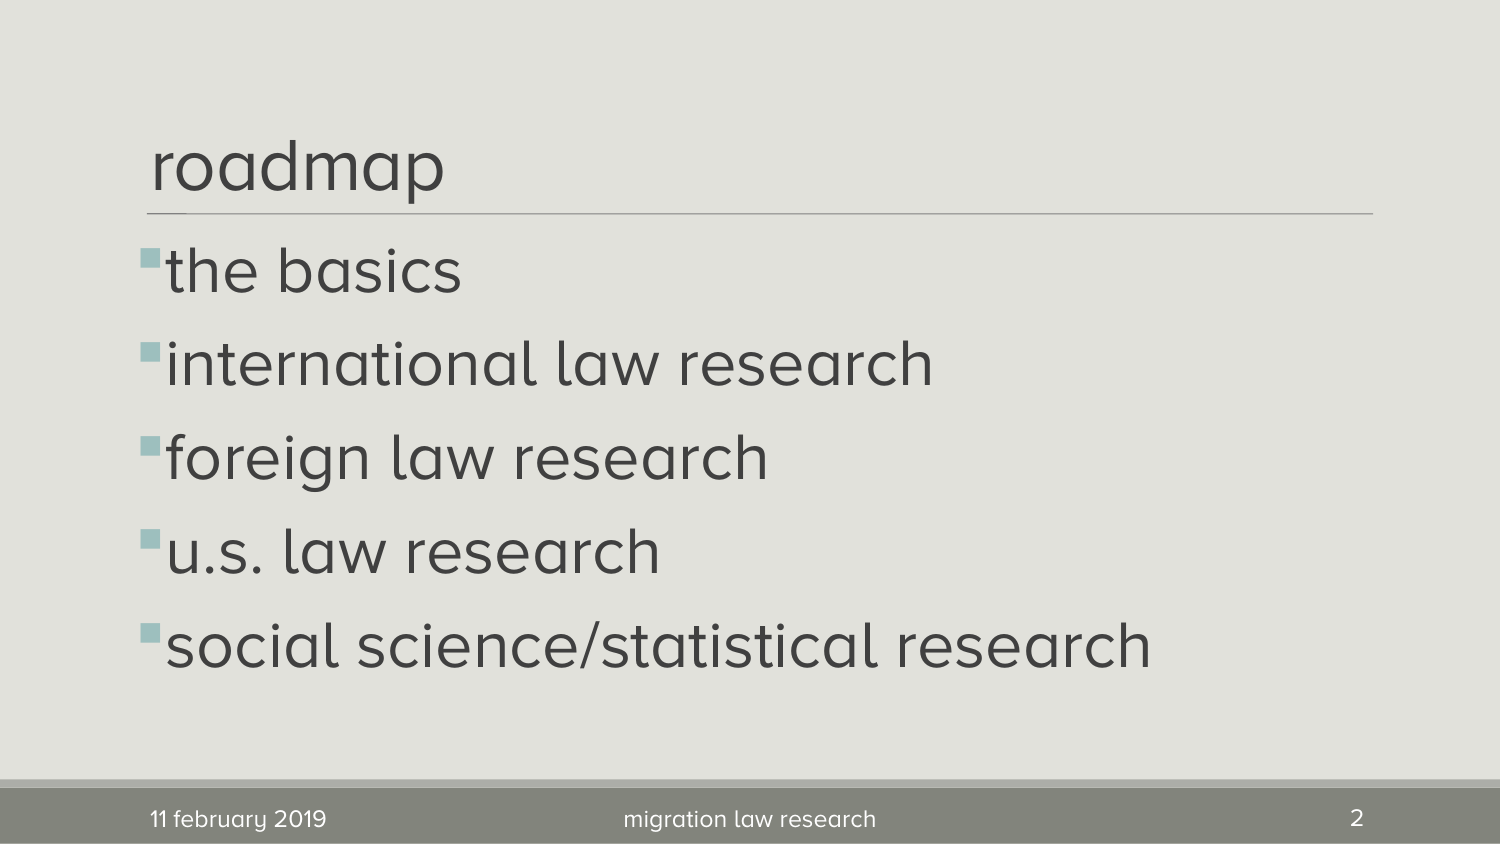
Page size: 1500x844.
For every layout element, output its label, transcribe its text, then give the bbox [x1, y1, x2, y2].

slide_number 11 february 2019 [135, 794, 440, 840]
slide_number <number> [1218, 794, 1380, 840]
footer migration law research [453, 794, 1047, 840]
list the basics international law research foreign law research u.s. law research social science/statistical research [135, 227, 1373, 723]
title roadmap [135, 35, 1373, 214]
